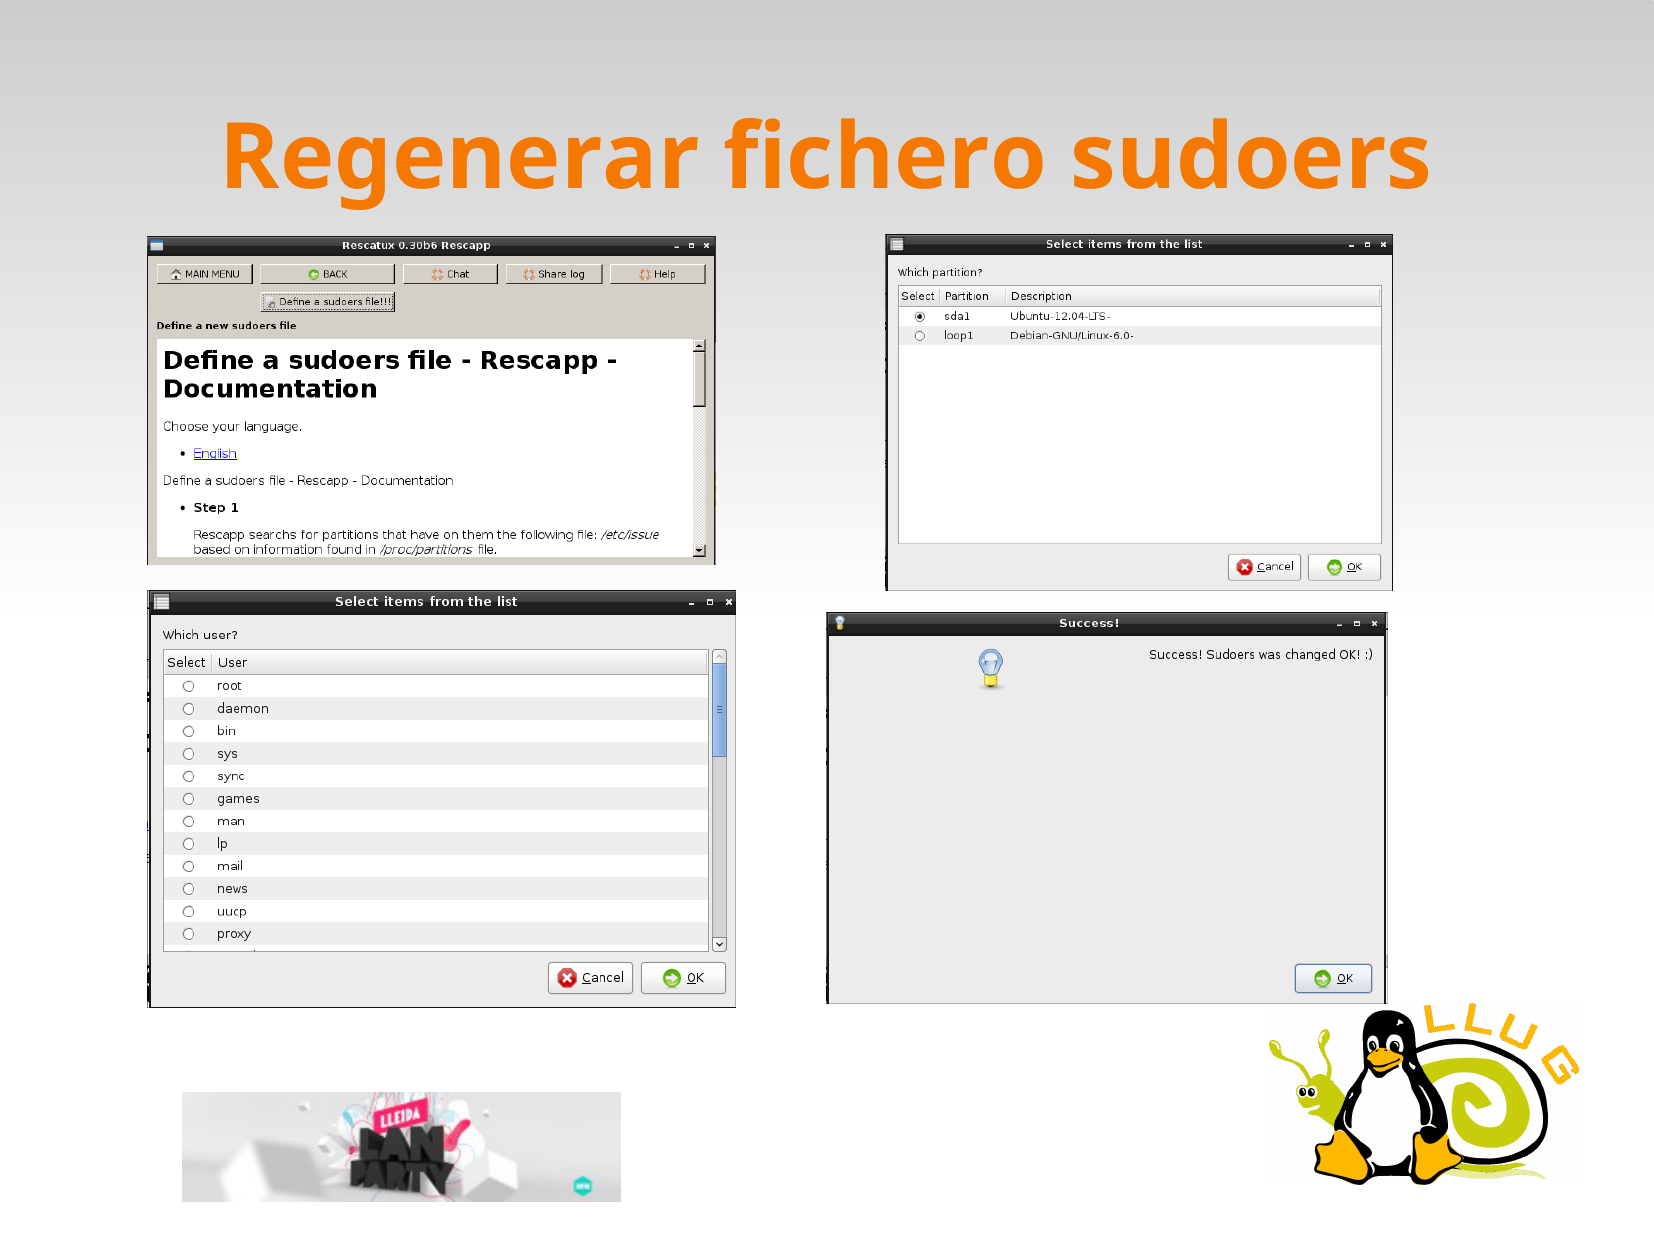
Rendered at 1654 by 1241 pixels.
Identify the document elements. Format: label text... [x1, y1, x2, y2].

picture [826, 612, 1579, 1185]
picture [182, 1092, 621, 1202]
picture [147, 590, 736, 1008]
picture [885, 234, 1393, 591]
picture [147, 236, 716, 565]
title Regenerar fichero sudoers [82, 56, 1571, 250]
